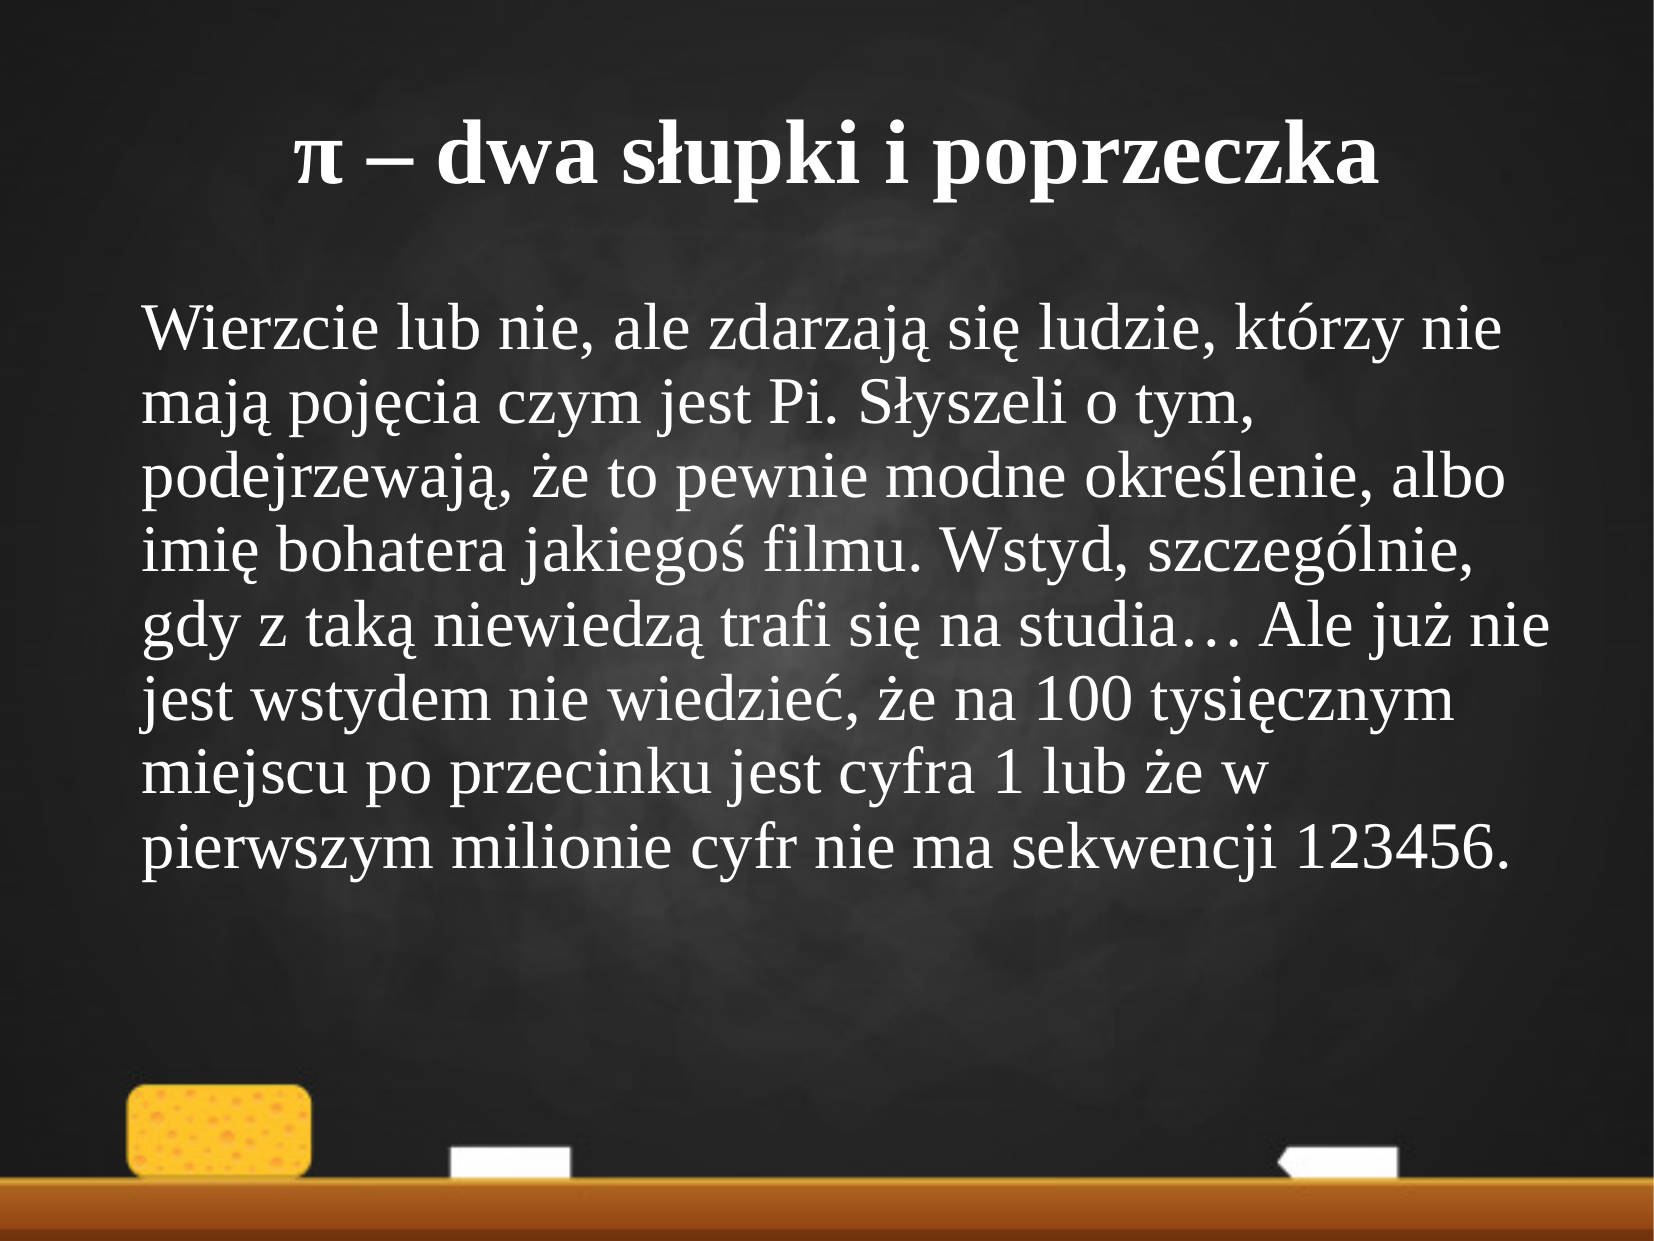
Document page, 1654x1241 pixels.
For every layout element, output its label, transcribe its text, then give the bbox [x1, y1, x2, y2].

list Wierzcie lub nie, ale zdarzają się ludzie, którzy nie mają pojęcia czym jest Pi. Słyszeli o tym, podejrzewają, że to pewnie modne określenie, albo imię bohatera jakiegoś filmu. Wstyd, szczególnie, gdy z taką niewiedzą trafi się na studia… Ale już nie jest wstydem nie wiedzieć, że na 100 tysięcznym miejscu po przecinku jest cyfra 1 lub że w pierwszym milionie cyfr nie ma sekwencji 123456. [70, 290, 1559, 1109]
title π – dwa słupki i poprzeczka [82, 49, 1571, 257]
picture [0, 0, 1654, 1241]
